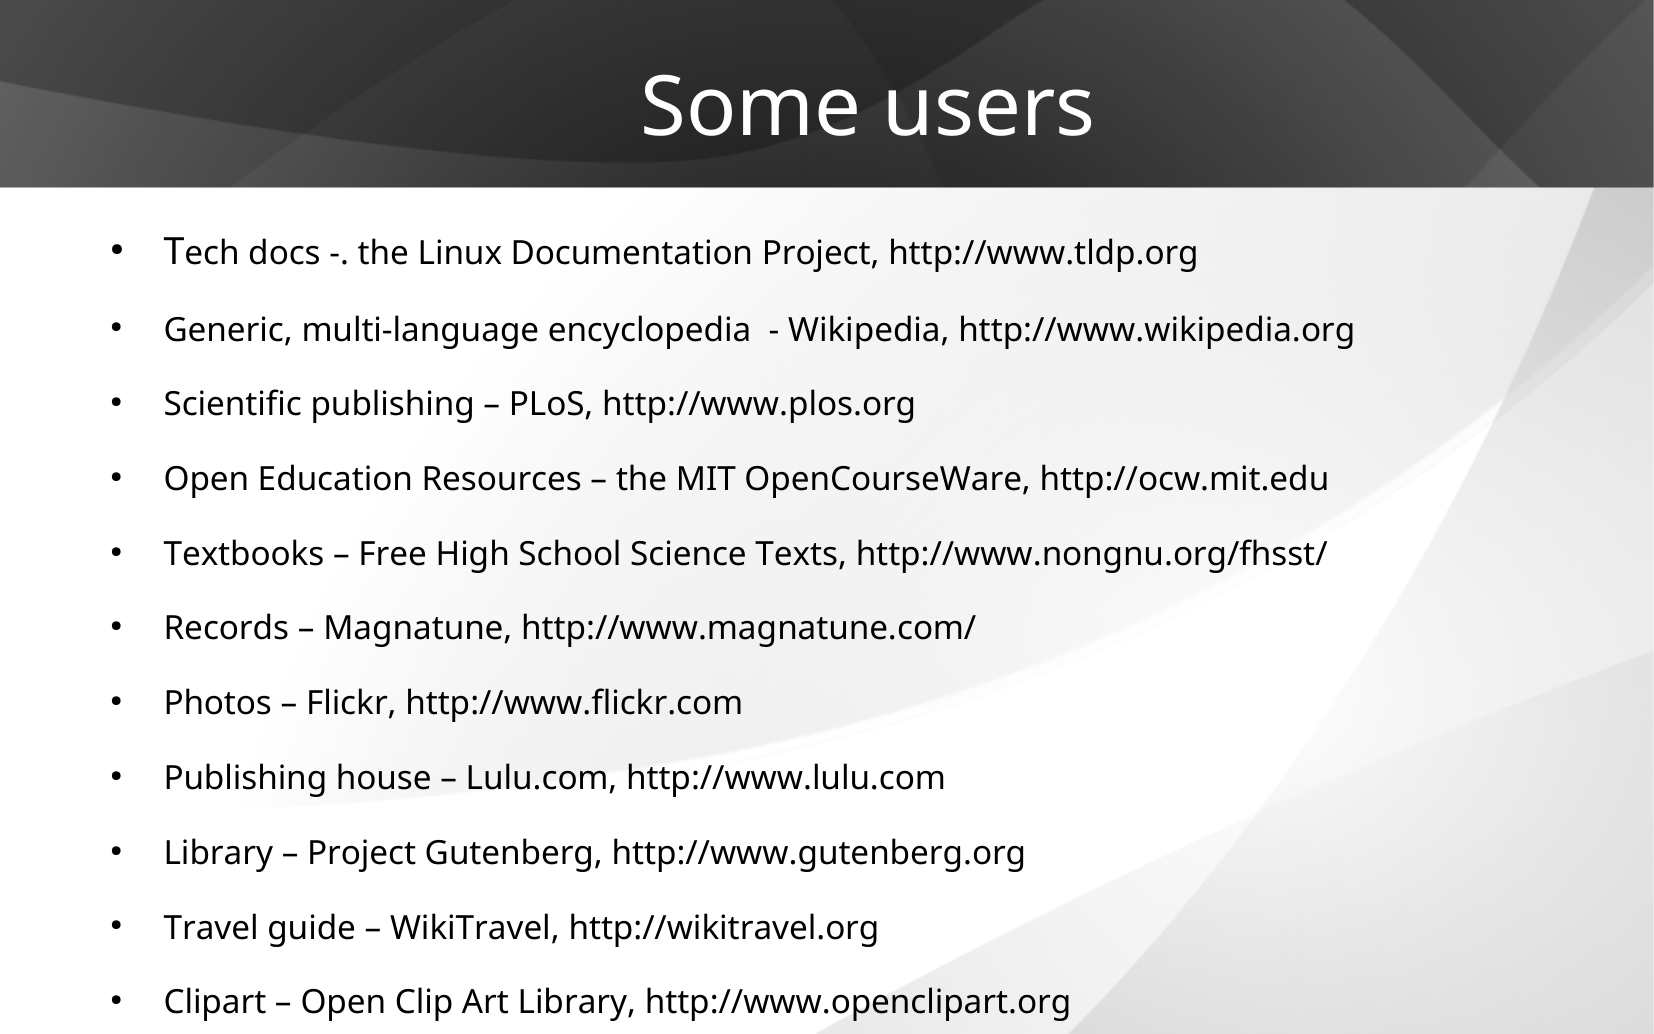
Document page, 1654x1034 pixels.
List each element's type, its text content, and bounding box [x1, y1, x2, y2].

title Some users [124, 0, 1613, 208]
list Tech docs -. the Linux Documentation Project, http://www.tldp.org Generic, multi-language encyclopedia - Wikipedia, http://www.wikipedia.org Scientific publishing – PLoS, http://www.plos.org Open Education Resources – the MIT OpenCourseWare, http://ocw.mit.edu Textbooks – Free High School Science Texts, http://www.nongnu.org/fhsst/ Records – Magnatune, http://www.magnatune.com/ Photos – Flickr, http://www.flickr.com Publishing house – Lulu.com, http://www.lulu.com Library – Project Gutenberg, http://www.gutenberg.org Travel guide – WikiTravel, http://wikitravel.org Clipart – Open Clip Art Library, http://www.openclipart.org [75, 225, 1613, 1013]
picture [0, 0, 1654, 1034]
